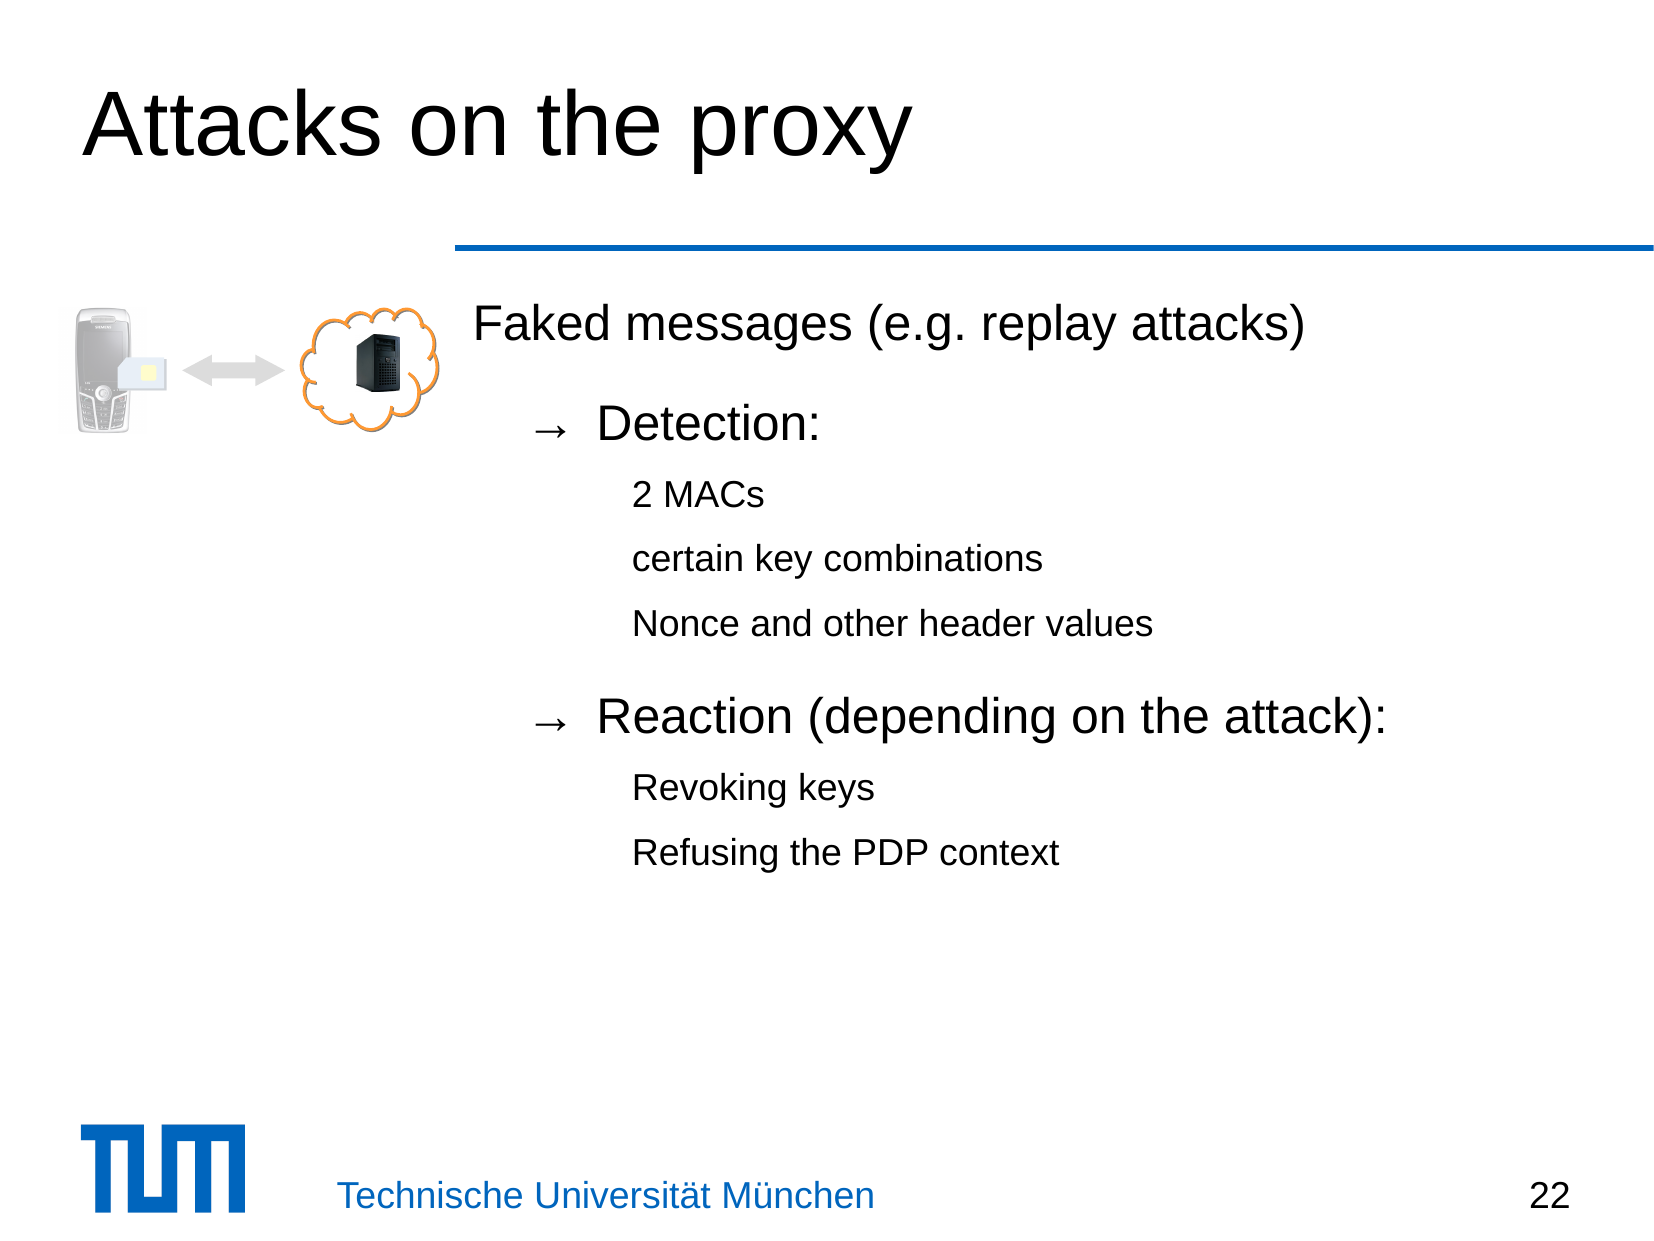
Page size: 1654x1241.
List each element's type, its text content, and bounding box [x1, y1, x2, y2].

list Faked messages (e.g. replay attacks) → Detection: 2 MACs certain key combinations Nonce and other header values → Reaction (depending on the attack): Revoking keys Refusing the PDP context [454, 295, 1571, 1114]
picture [80, 1124, 245, 1213]
text_box [54, 301, 287, 439]
title Attacks on the proxy [82, 19, 1571, 228]
picture [299, 307, 441, 434]
